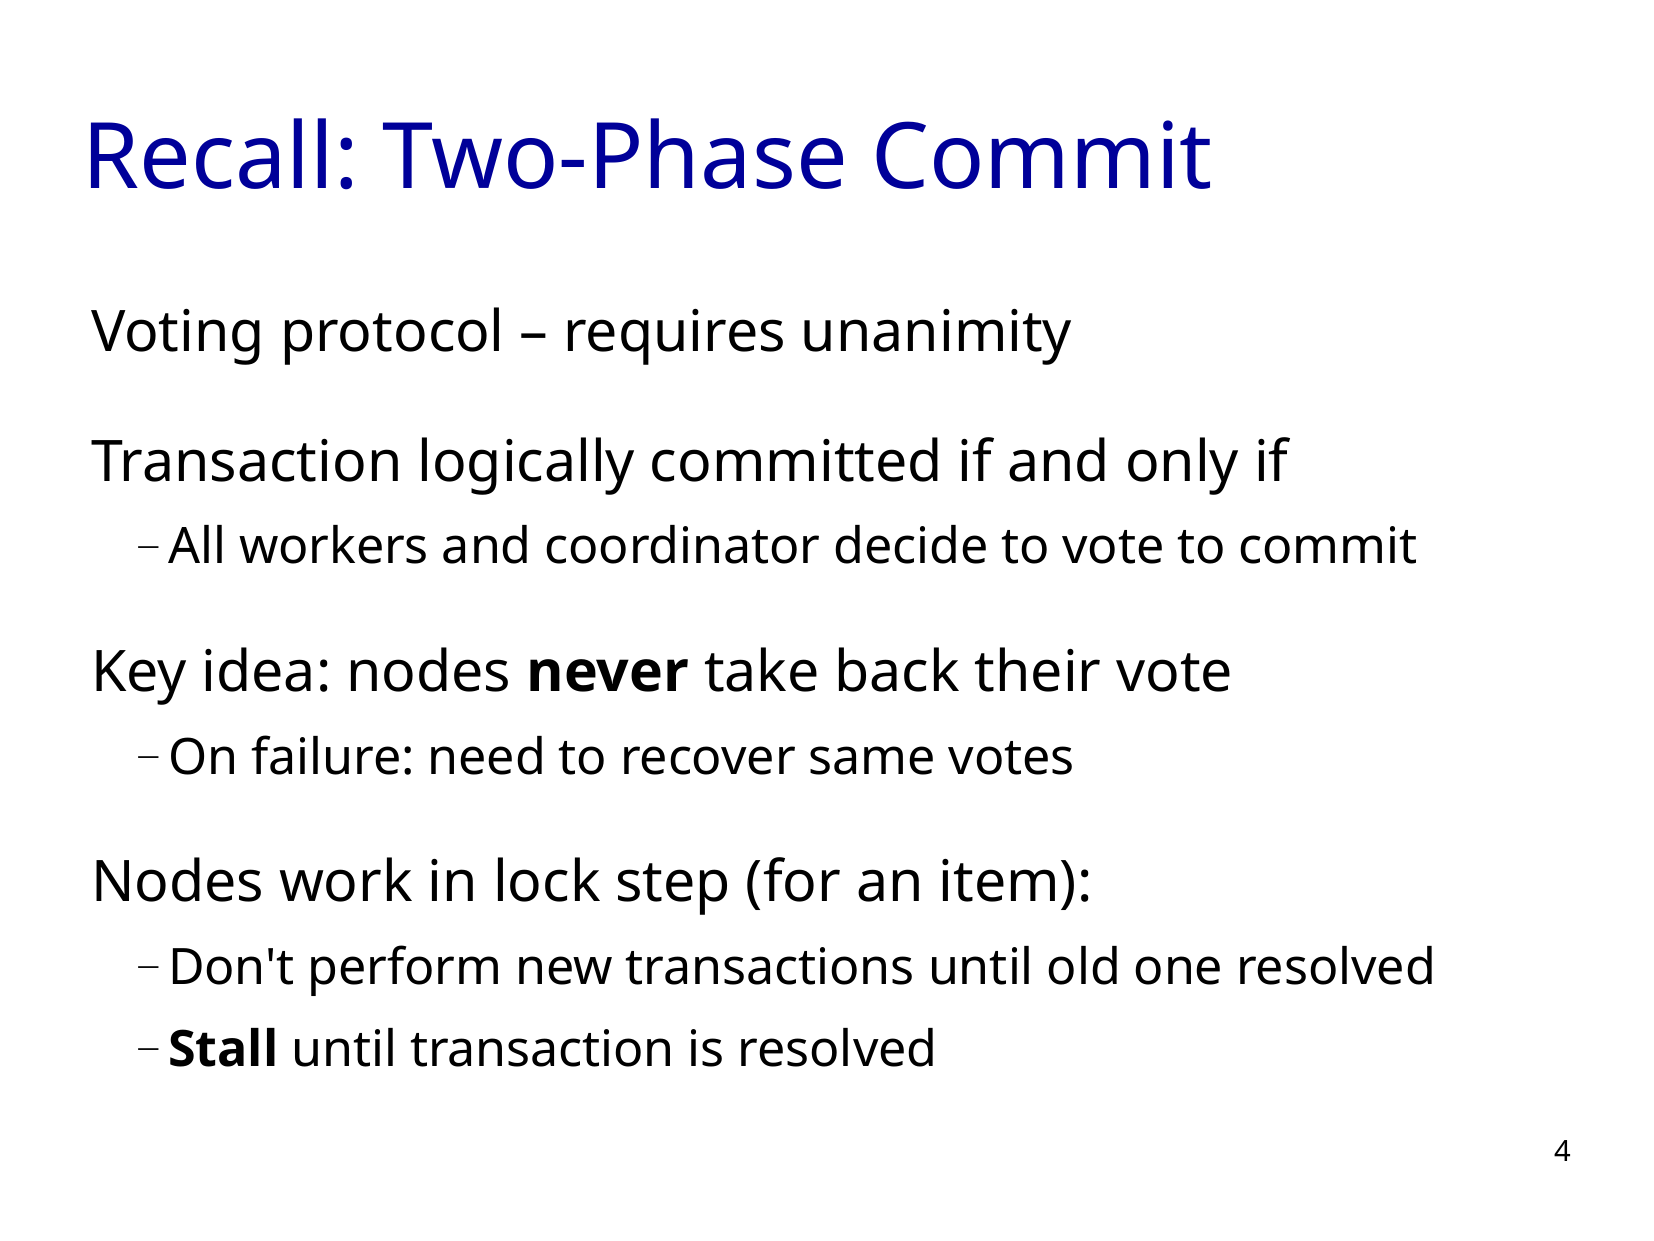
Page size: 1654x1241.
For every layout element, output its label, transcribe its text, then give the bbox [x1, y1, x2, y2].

title Recall: Two-Phase Commit [82, 49, 1571, 257]
list Voting protocol – requires unanimity Transaction logically committed if and only if All workers and coordinator decide to vote to commit Key idea: nodes never take back their vote On failure: need to recover same votes Nodes work in lock step (for an item): Don't perform new transactions until old one resolved Stall until transaction is resolved [60, 290, 1571, 1096]
